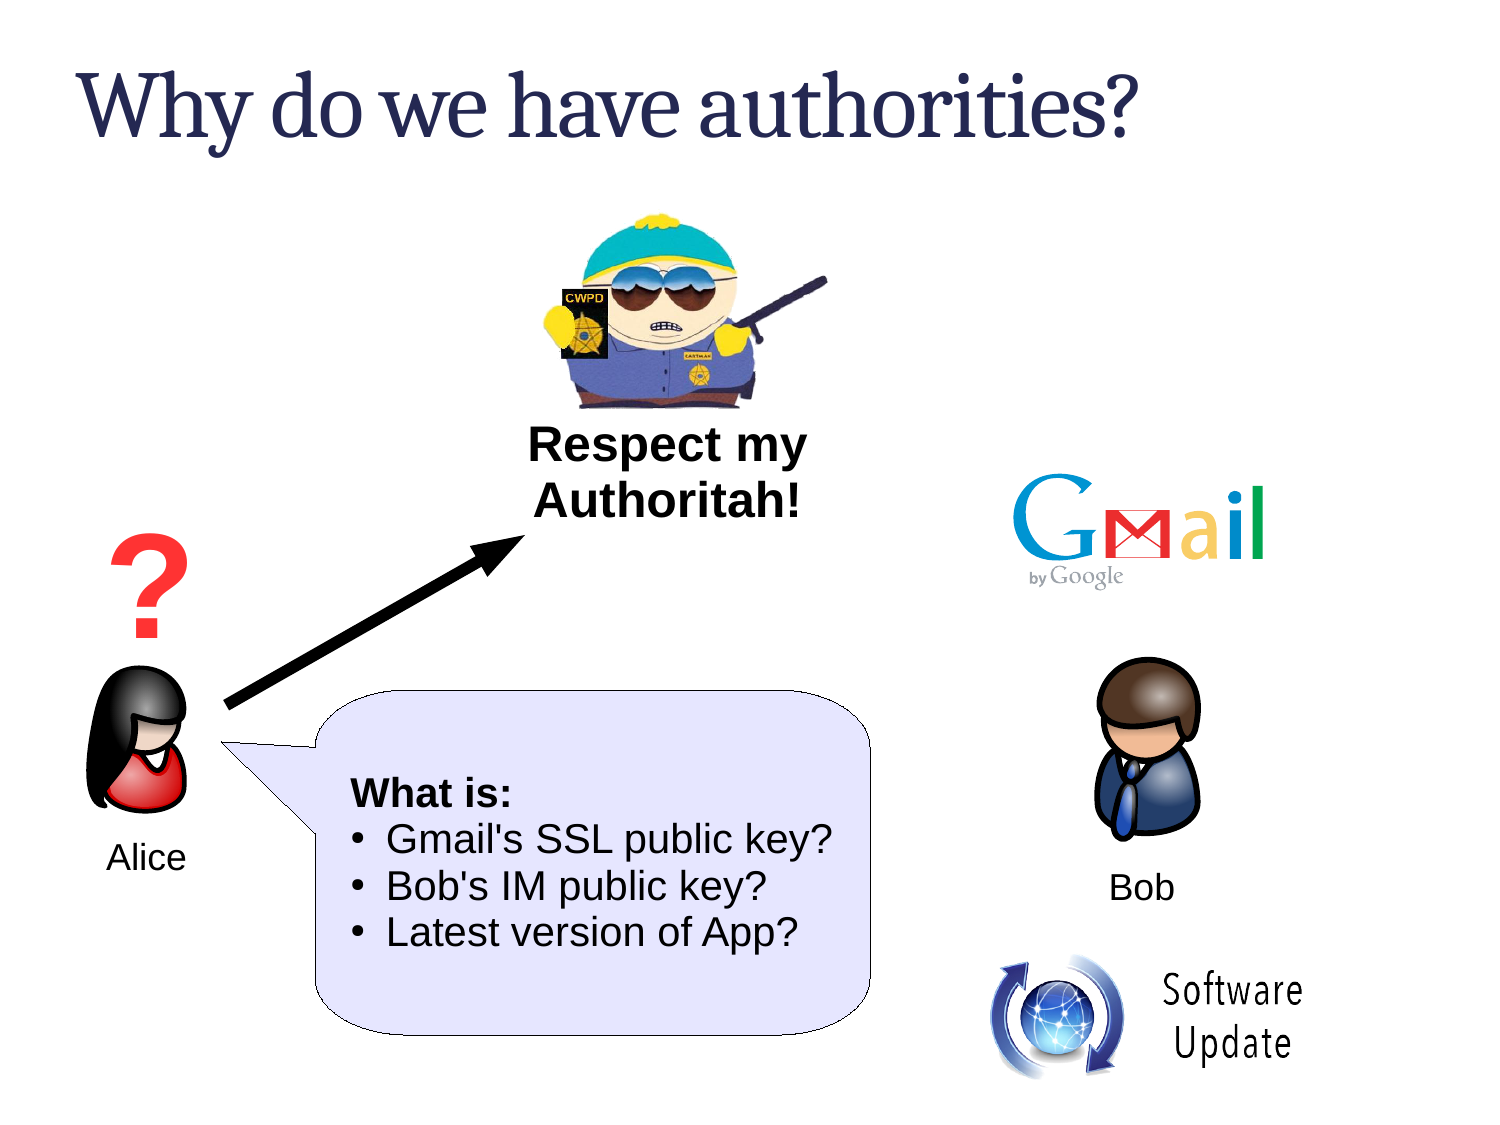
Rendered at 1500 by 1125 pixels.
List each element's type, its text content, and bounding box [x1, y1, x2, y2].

text_box Alice [64, 828, 230, 886]
picture [990, 953, 1302, 1081]
picture [60, 678, 230, 830]
picture [1036, 650, 1246, 859]
text_box Respect my Authoritah! [495, 408, 841, 535]
picture [540, 209, 828, 408]
text_box Bob [1051, 858, 1232, 916]
title Why do we have authorities? [75, 12, 1325, 200]
picture [1005, 464, 1271, 601]
text_box ? [45, 495, 256, 678]
text_box What is: Gmail's SSL public key? Bob's IM public key? Latest version of App? [221, 690, 871, 1036]
